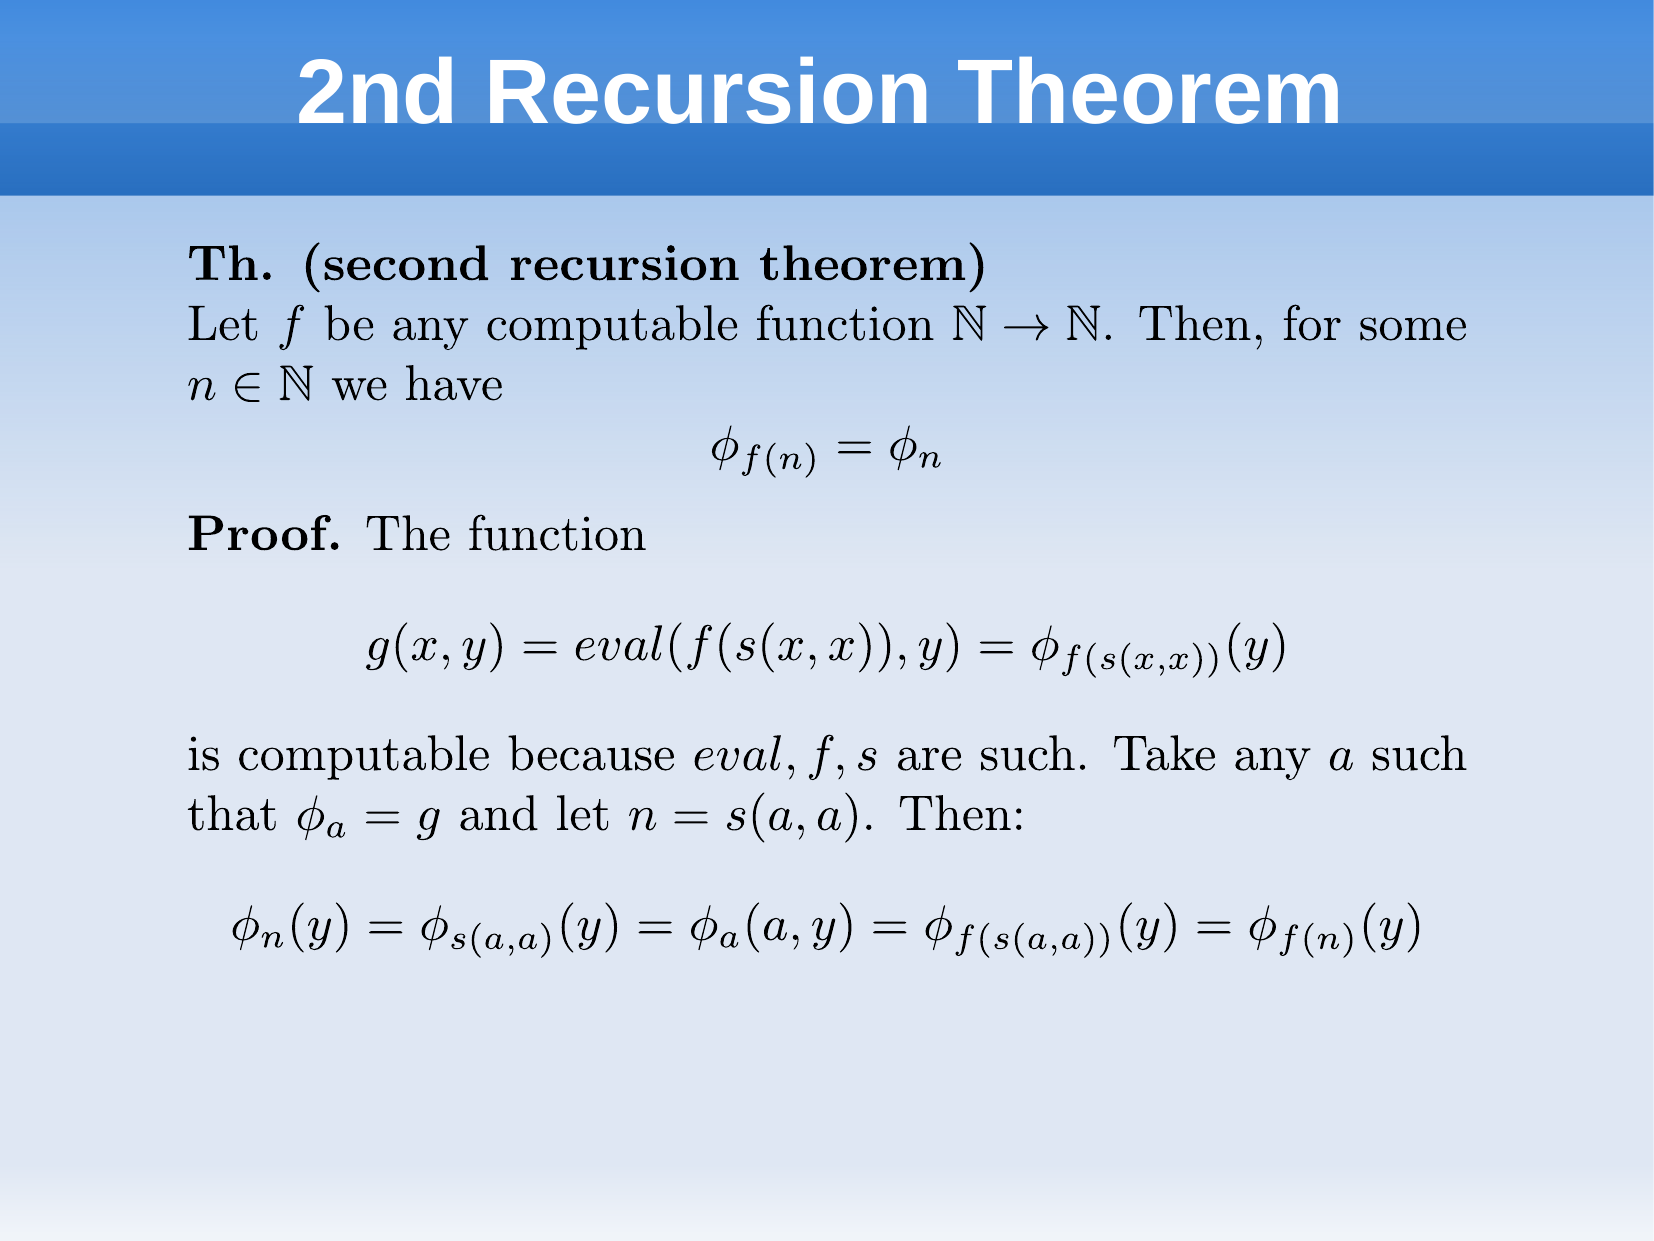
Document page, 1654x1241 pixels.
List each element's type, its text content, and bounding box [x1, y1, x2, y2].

title 2nd Recursion Theorem [76, 0, 1565, 188]
picture [0, 0, 1654, 1241]
